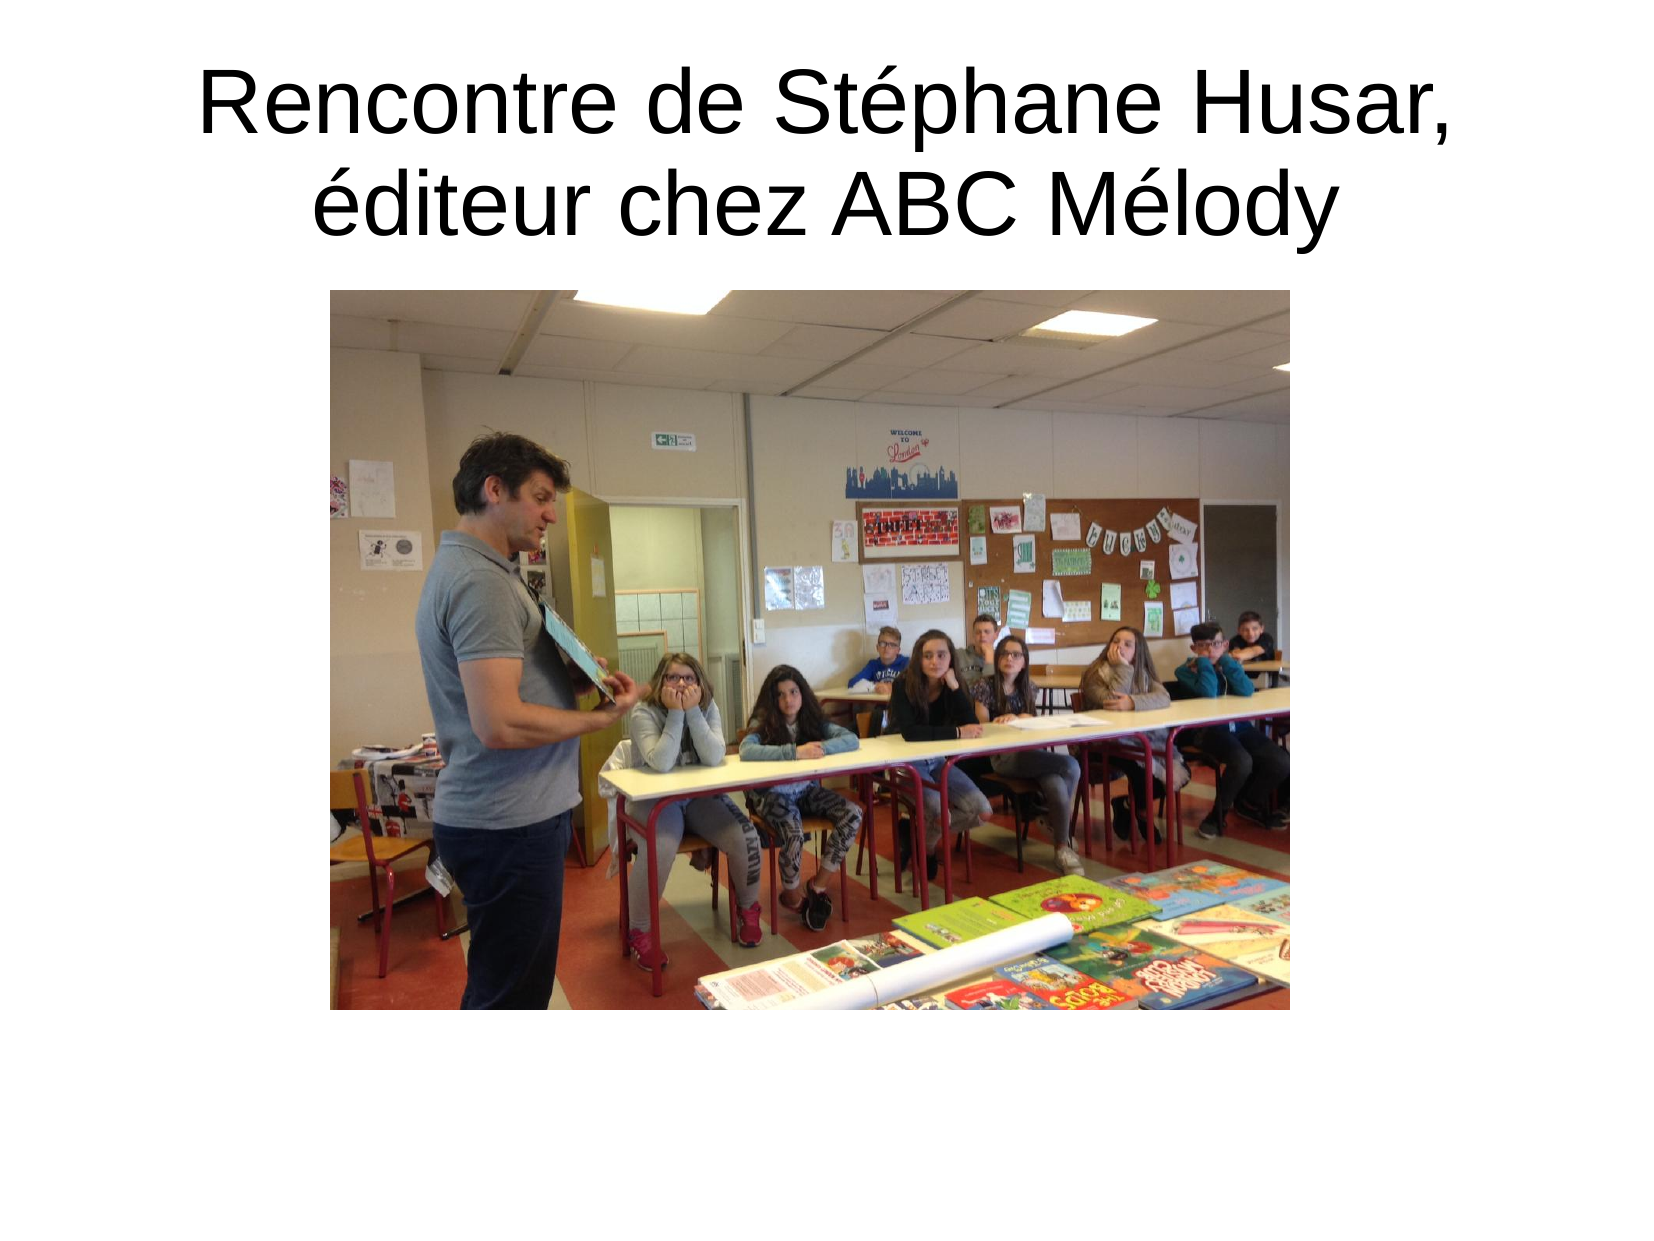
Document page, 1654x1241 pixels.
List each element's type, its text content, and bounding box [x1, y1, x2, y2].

picture [330, 290, 1290, 1010]
title Rencontre de Stéphane Husar, éditeur chez ABC Mélody [82, 49, 1571, 257]
